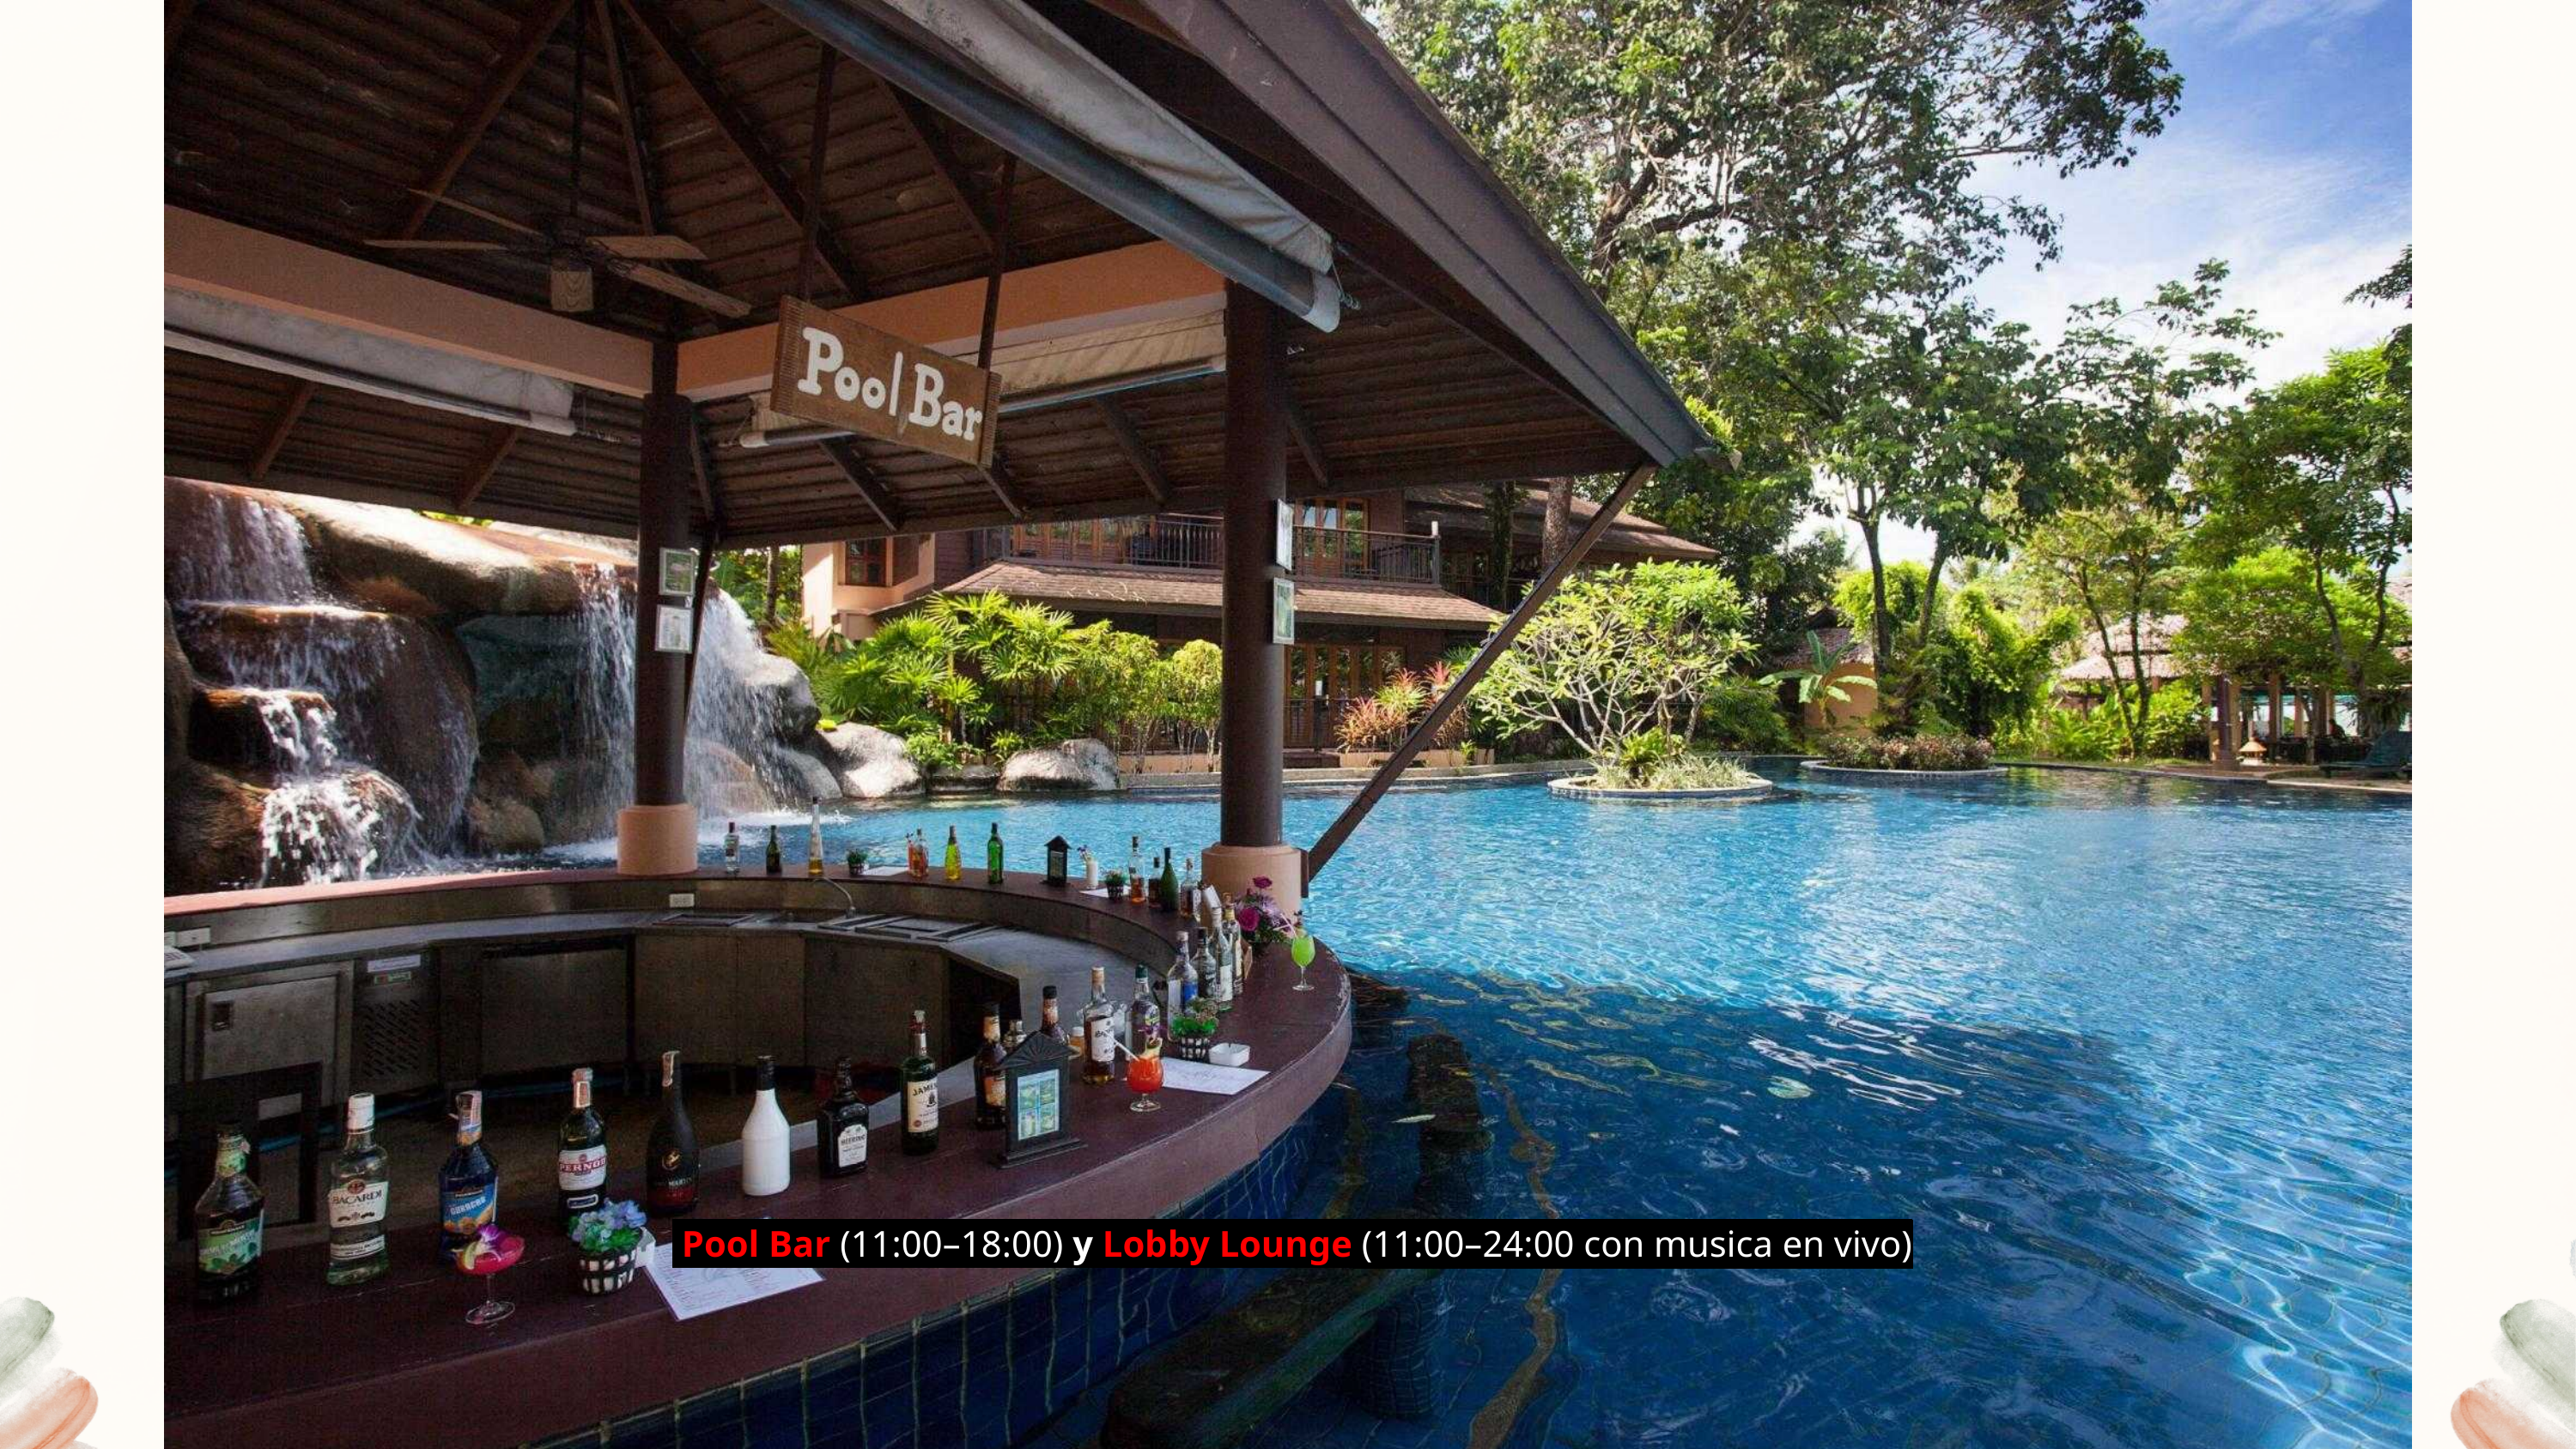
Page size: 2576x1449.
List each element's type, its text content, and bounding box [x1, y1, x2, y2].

text_box Pool Bar (11:00–18:00) y Lobby Lounge (11:00–24:00 con musica en vivo) [414, 1212, 2171, 1262]
picture [0, 0, 2576, 1449]
